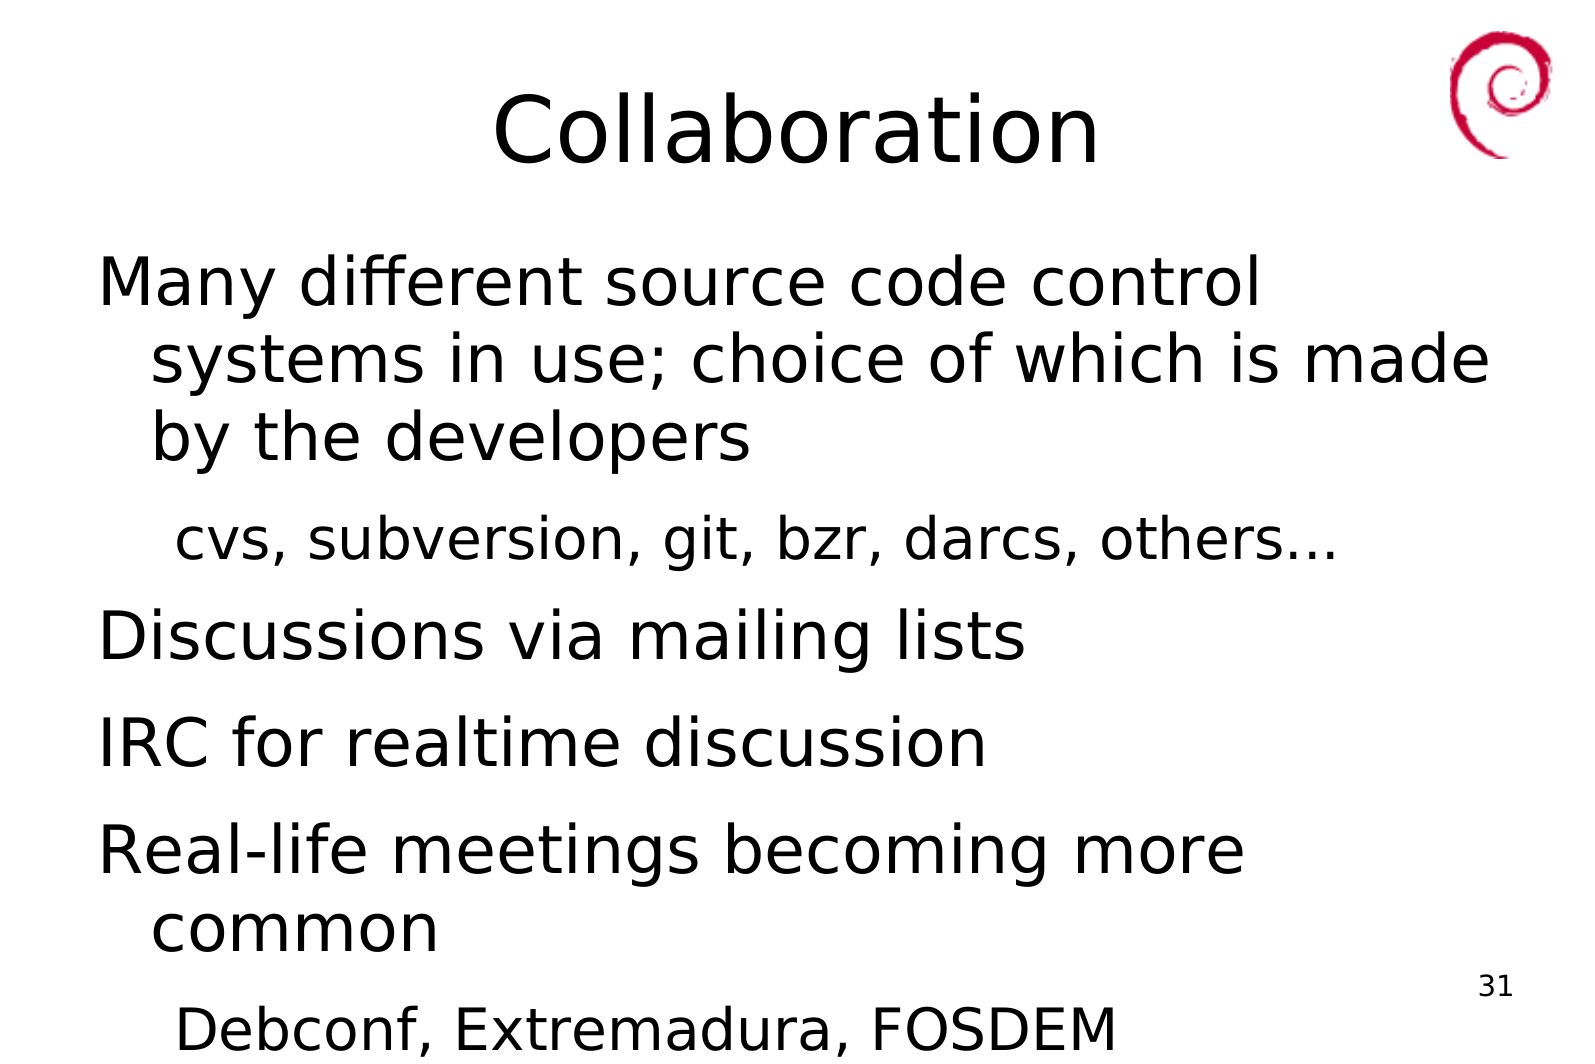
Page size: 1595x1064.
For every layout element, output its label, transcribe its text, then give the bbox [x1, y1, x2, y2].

title Collaboration [79, 42, 1515, 221]
list Many different source code control systems in use; choice of which is made by the developers cvs, subversion, git, bzr, darcs, others... Discussions via mailing lists IRC for realtime discussion Real-life meetings becoming more common Debconf, Extremadura, FOSDEM [79, 243, 1515, 1064]
picture [1450, 31, 1555, 159]
